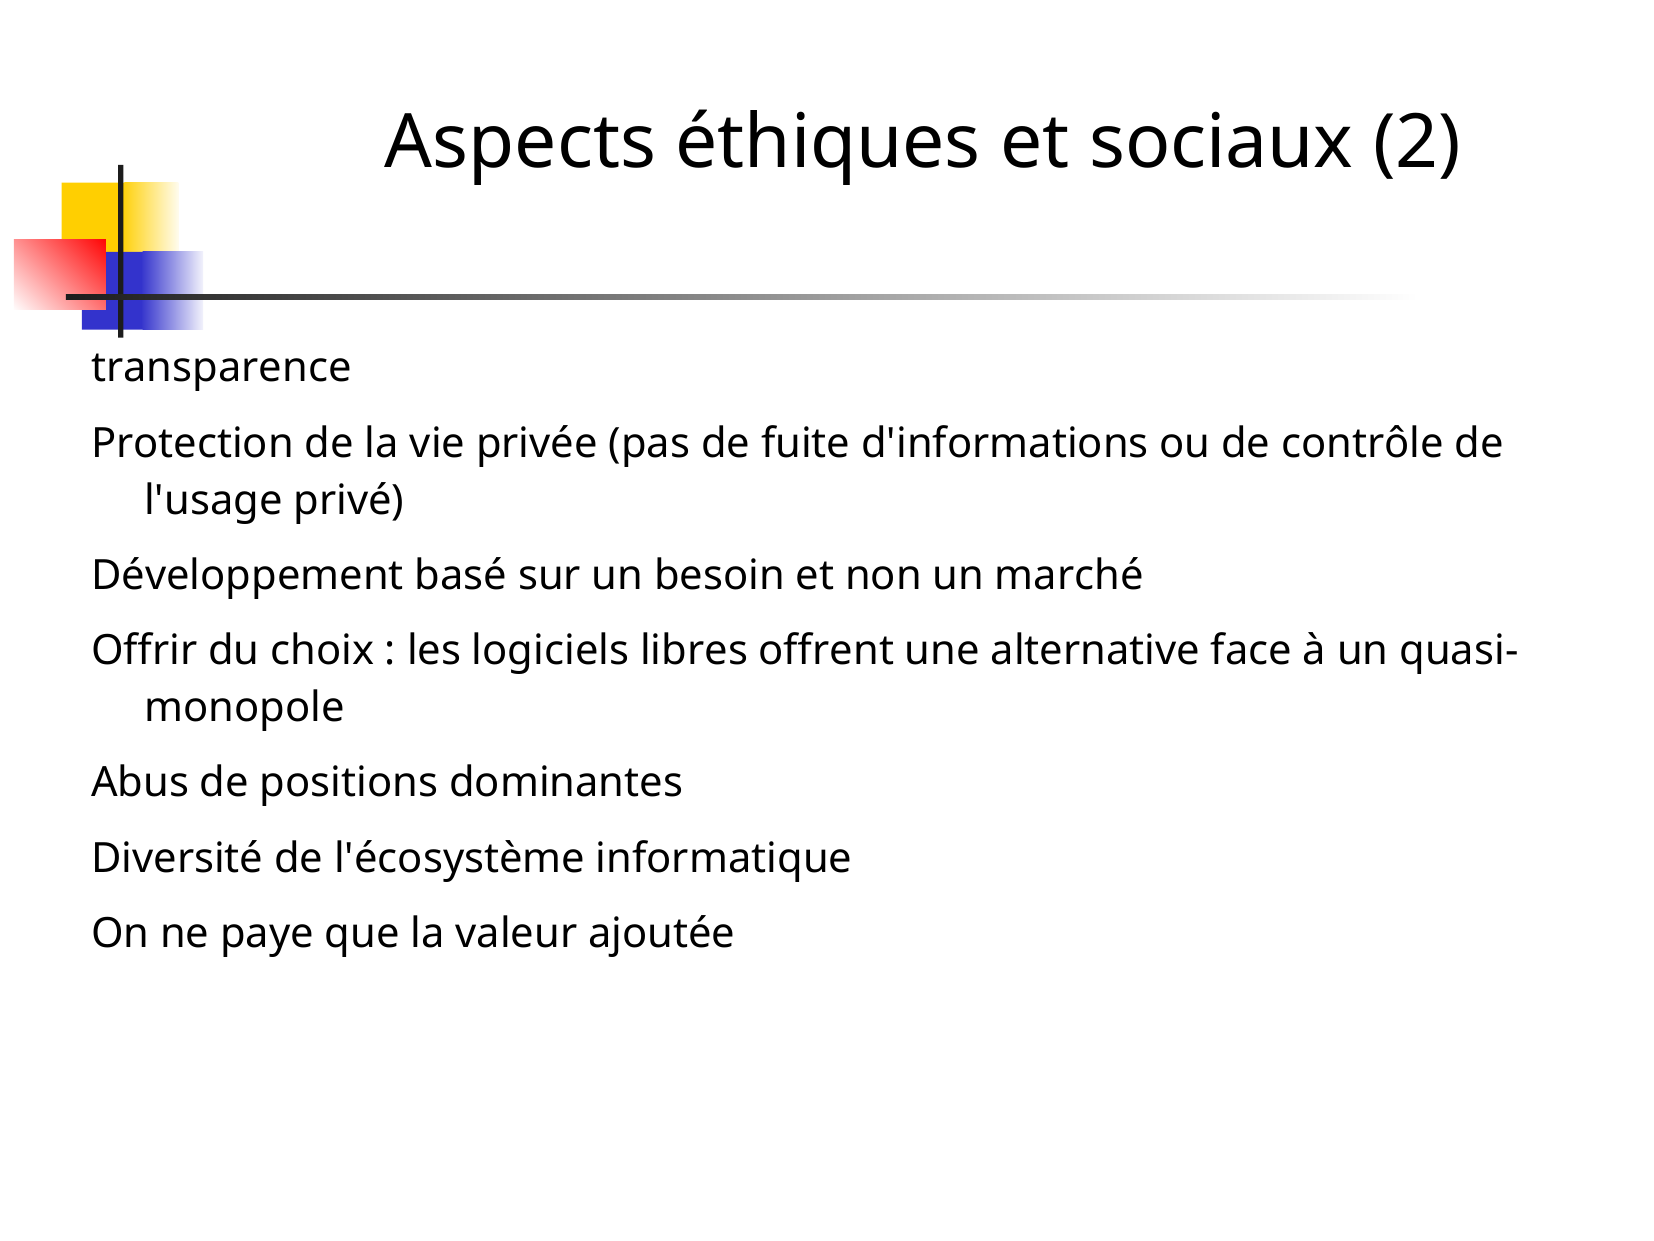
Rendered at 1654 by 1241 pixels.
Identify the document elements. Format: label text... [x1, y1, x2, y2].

title Aspects éthiques et sociaux (2) [313, 34, 1534, 242]
list transparence Protection de la vie privée (pas de fuite d'informations ou de contrôle de l'usage privé) Développement basé sur un besoin et non un marché Offrir du choix : les logiciels libres offrent une alternative face à un quasi-monopole Abus de positions dominantes Diversité de l'écosystème informatique On ne paye que la valeur ajoutée [73, 261, 1534, 1044]
